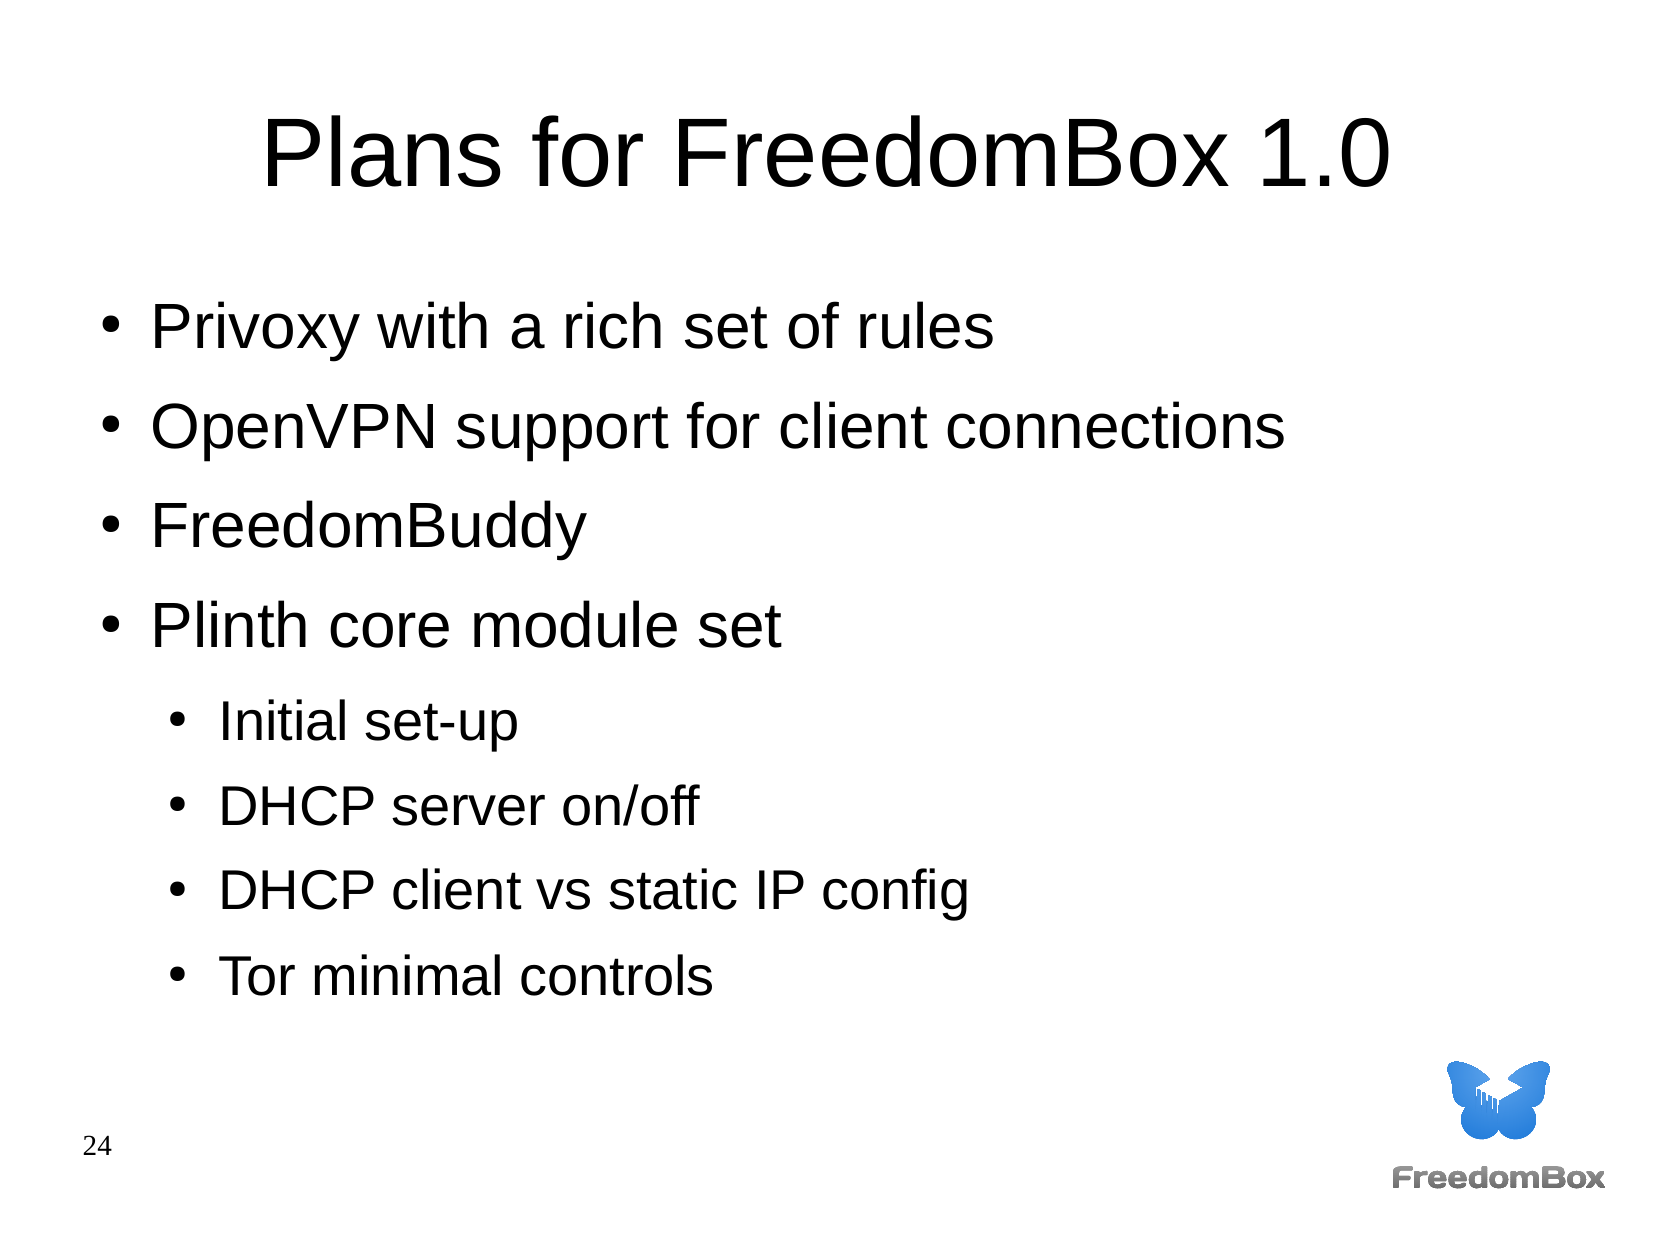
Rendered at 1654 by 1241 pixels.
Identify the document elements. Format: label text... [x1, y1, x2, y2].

list Privoxy with a rich set of rules OpenVPN support for client connections FreedomBuddy Plinth core module set Initial set-up DHCP server on/off DHCP client vs static IP config Tor minimal controls [82, 290, 1571, 1010]
title Plans for FreedomBox 1.0 [82, 49, 1571, 257]
